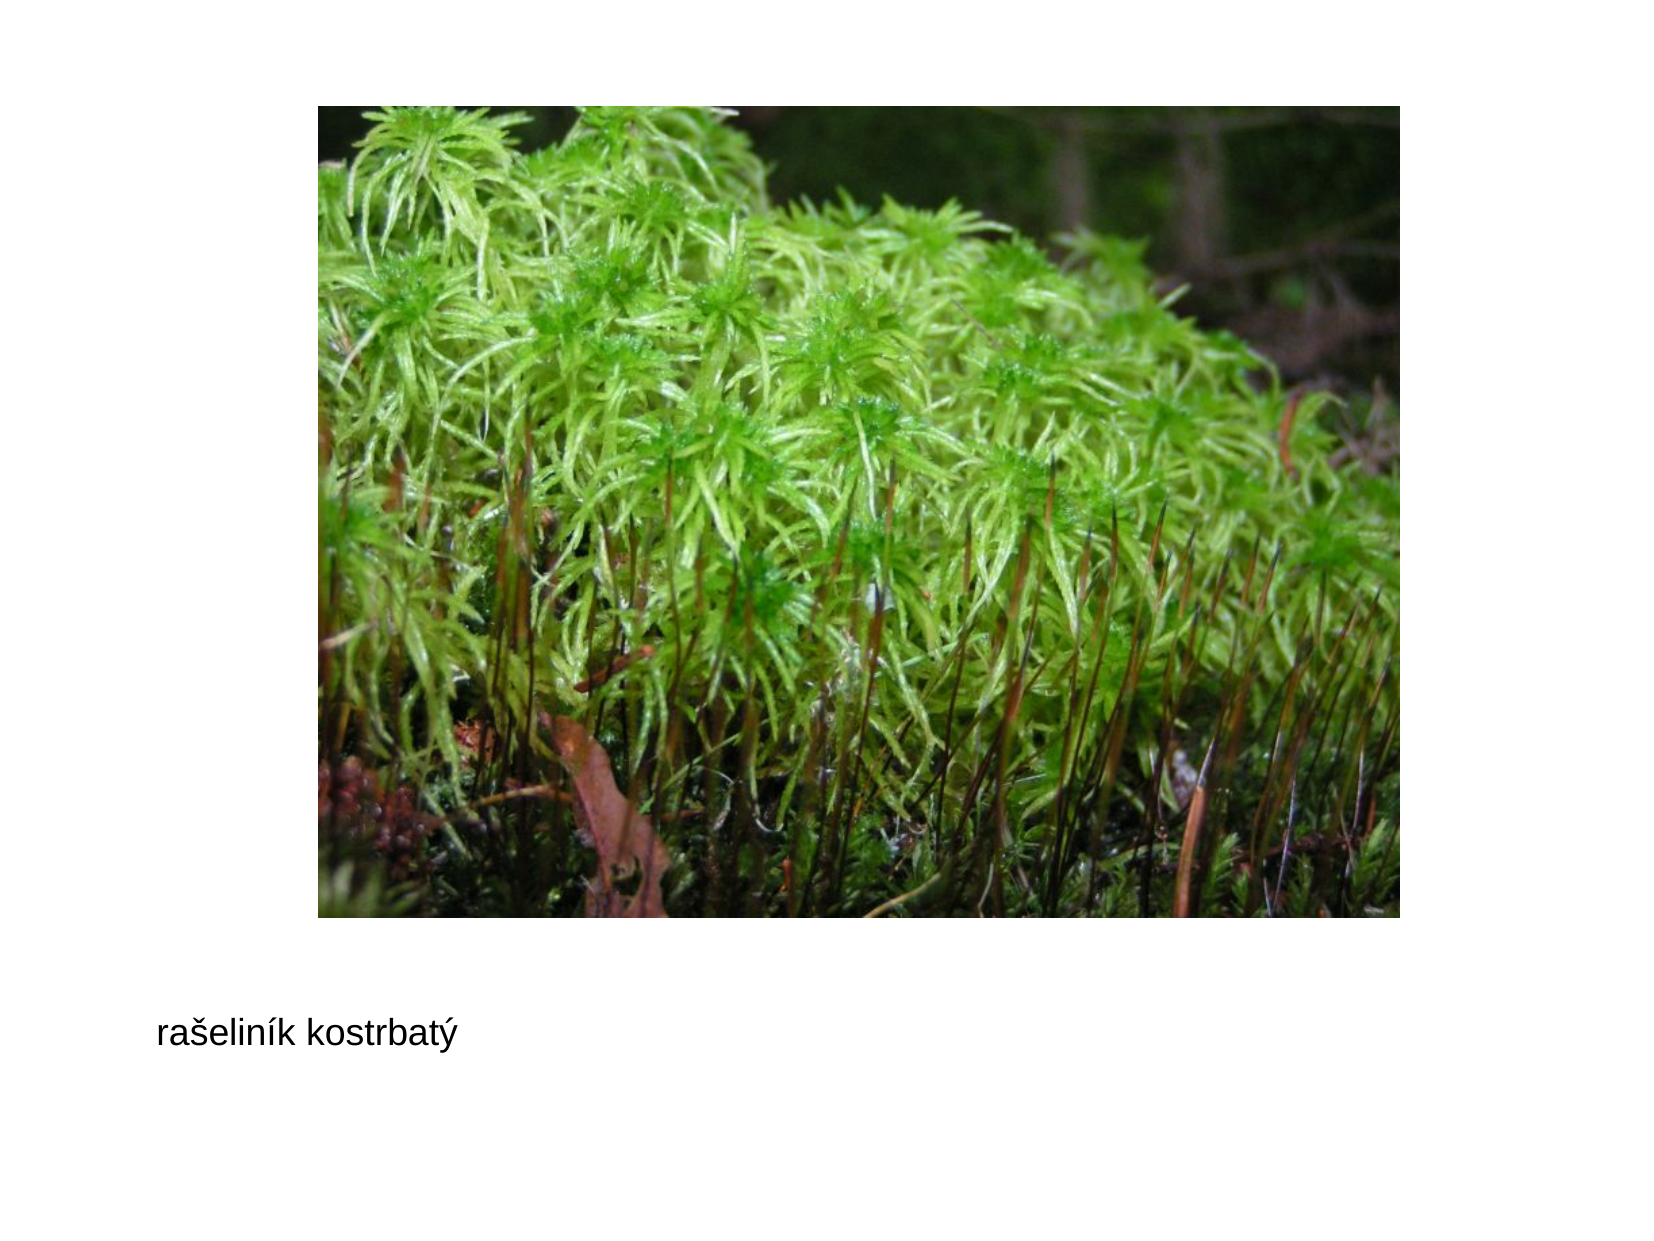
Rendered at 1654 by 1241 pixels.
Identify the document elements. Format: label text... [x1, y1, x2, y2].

text_box rašeliník kostrbatý [141, 1003, 544, 1061]
picture [318, 106, 1400, 918]
